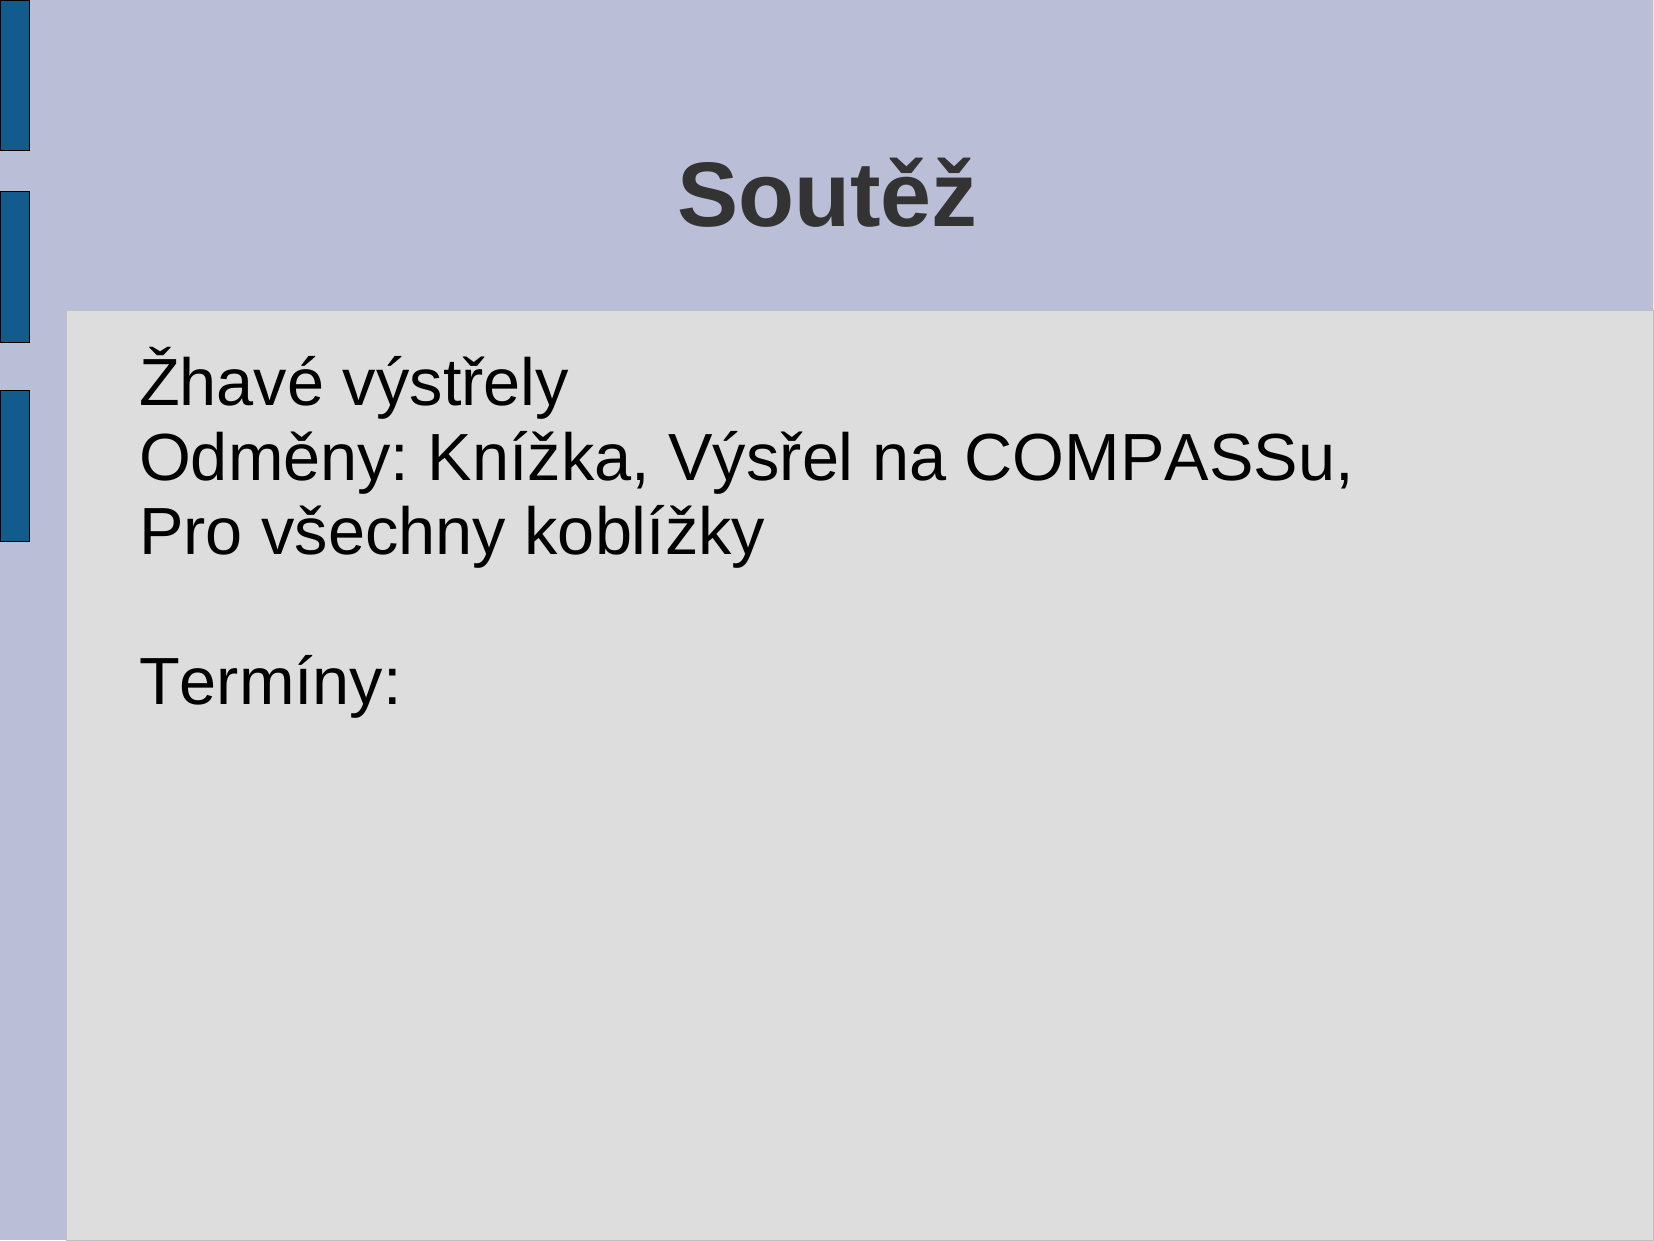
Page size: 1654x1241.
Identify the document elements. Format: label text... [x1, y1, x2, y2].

list Žhavé výstřely Odměny: Knížka, Výsřel na COMPASSu, Pro všechny koblížky Termíny: [121, 344, 1534, 1112]
title Soutěž [121, 98, 1534, 291]
